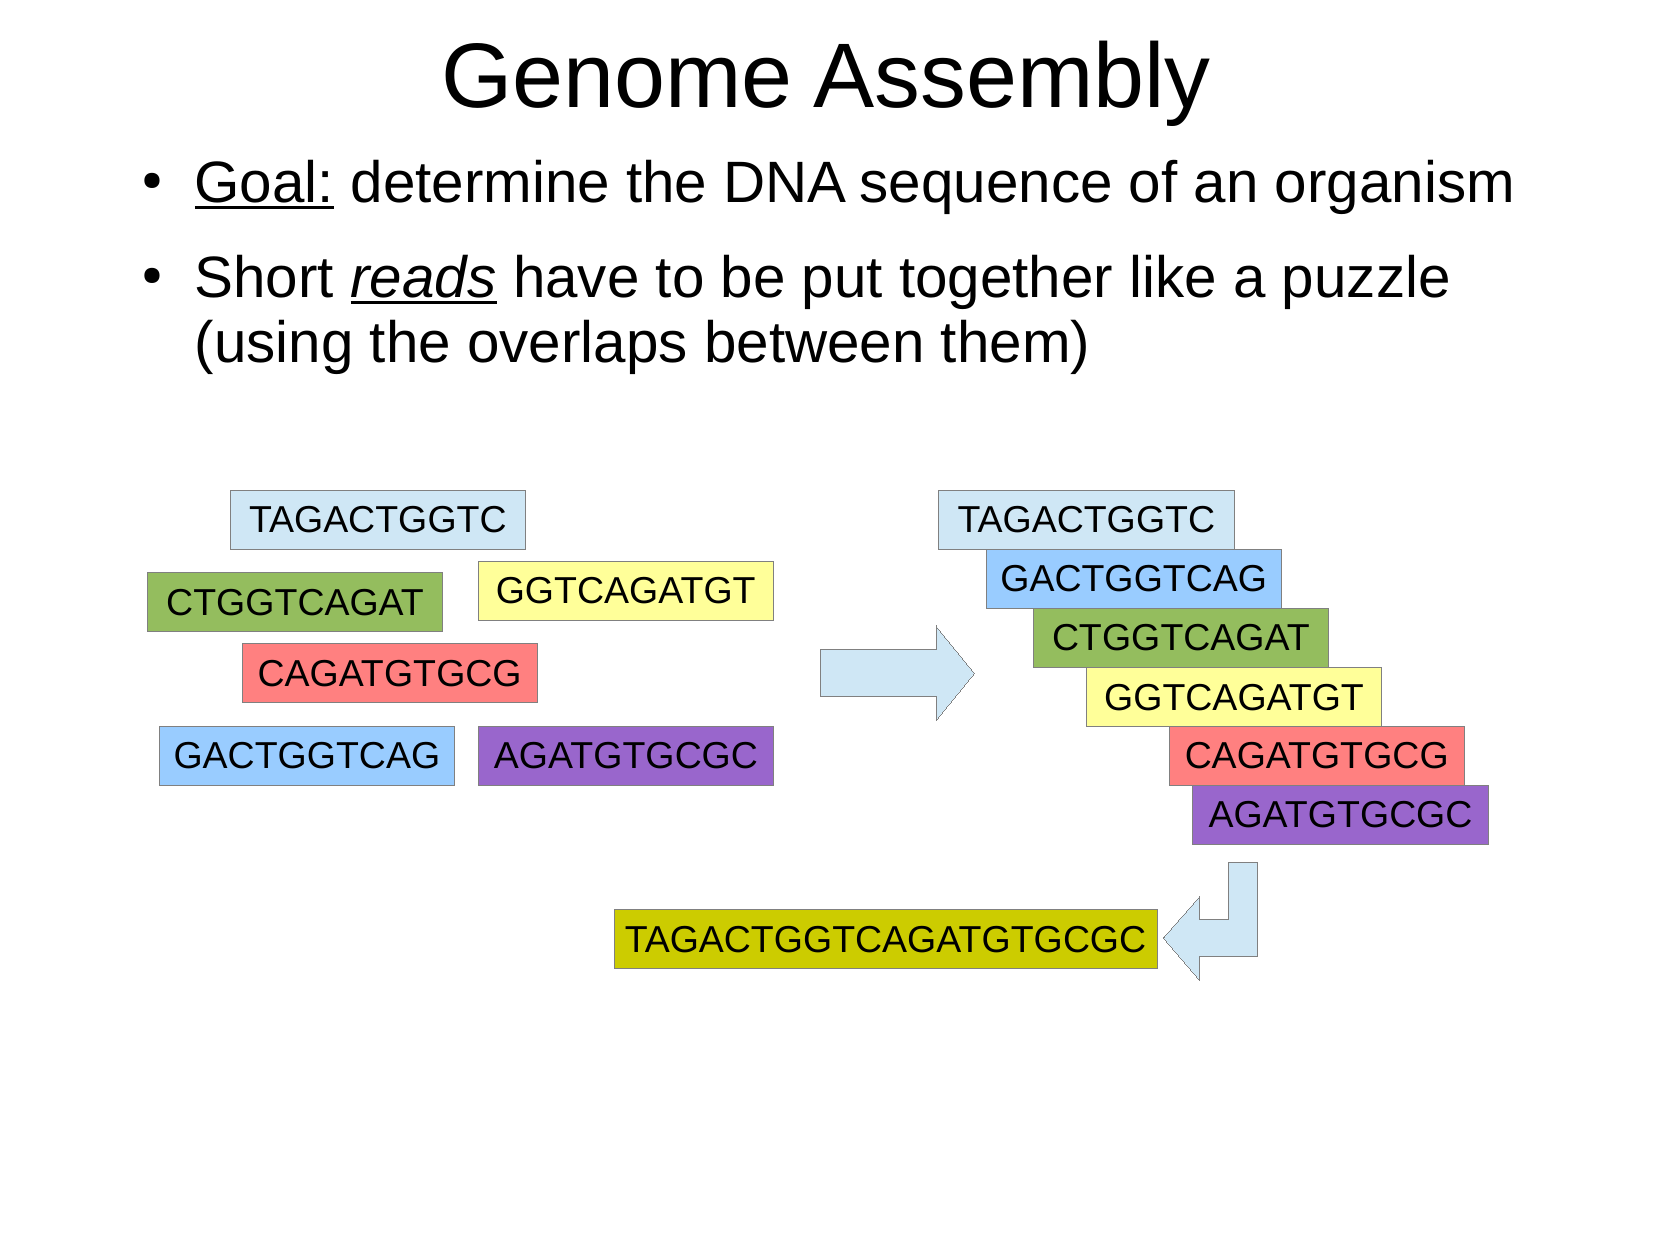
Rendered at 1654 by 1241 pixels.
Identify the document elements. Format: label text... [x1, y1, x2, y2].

text_box AGATGTGCGC [1192, 785, 1489, 845]
title Genome Assembly [82, 0, 1571, 180]
text_box CTGGTCAGAT [147, 572, 443, 632]
text_box AGATGTGCGC [478, 726, 774, 786]
text_box CTGGTCAGAT [1033, 608, 1329, 668]
text_box [820, 625, 975, 721]
text_box TAGACTGGTC [938, 490, 1235, 550]
text_box TAGACTGGTCAGATGTGCGC [614, 909, 1158, 969]
text_box GGTCAGATGT [478, 561, 774, 621]
text_box GACTGGTCAG [986, 549, 1282, 609]
list Goal: determine the DNA sequence of an organism Short reads have to be put together like a puzzle (using the overlaps between them) [124, 150, 1560, 969]
text_box TAGACTGGTC [230, 490, 526, 550]
text_box [1163, 862, 1258, 981]
text_box GACTGGTCAG [159, 726, 455, 786]
text_box CAGATGTGCG [1169, 726, 1465, 786]
text_box CAGATGTGCG [242, 643, 538, 703]
text_box GGTCAGATGT [1086, 667, 1382, 727]
